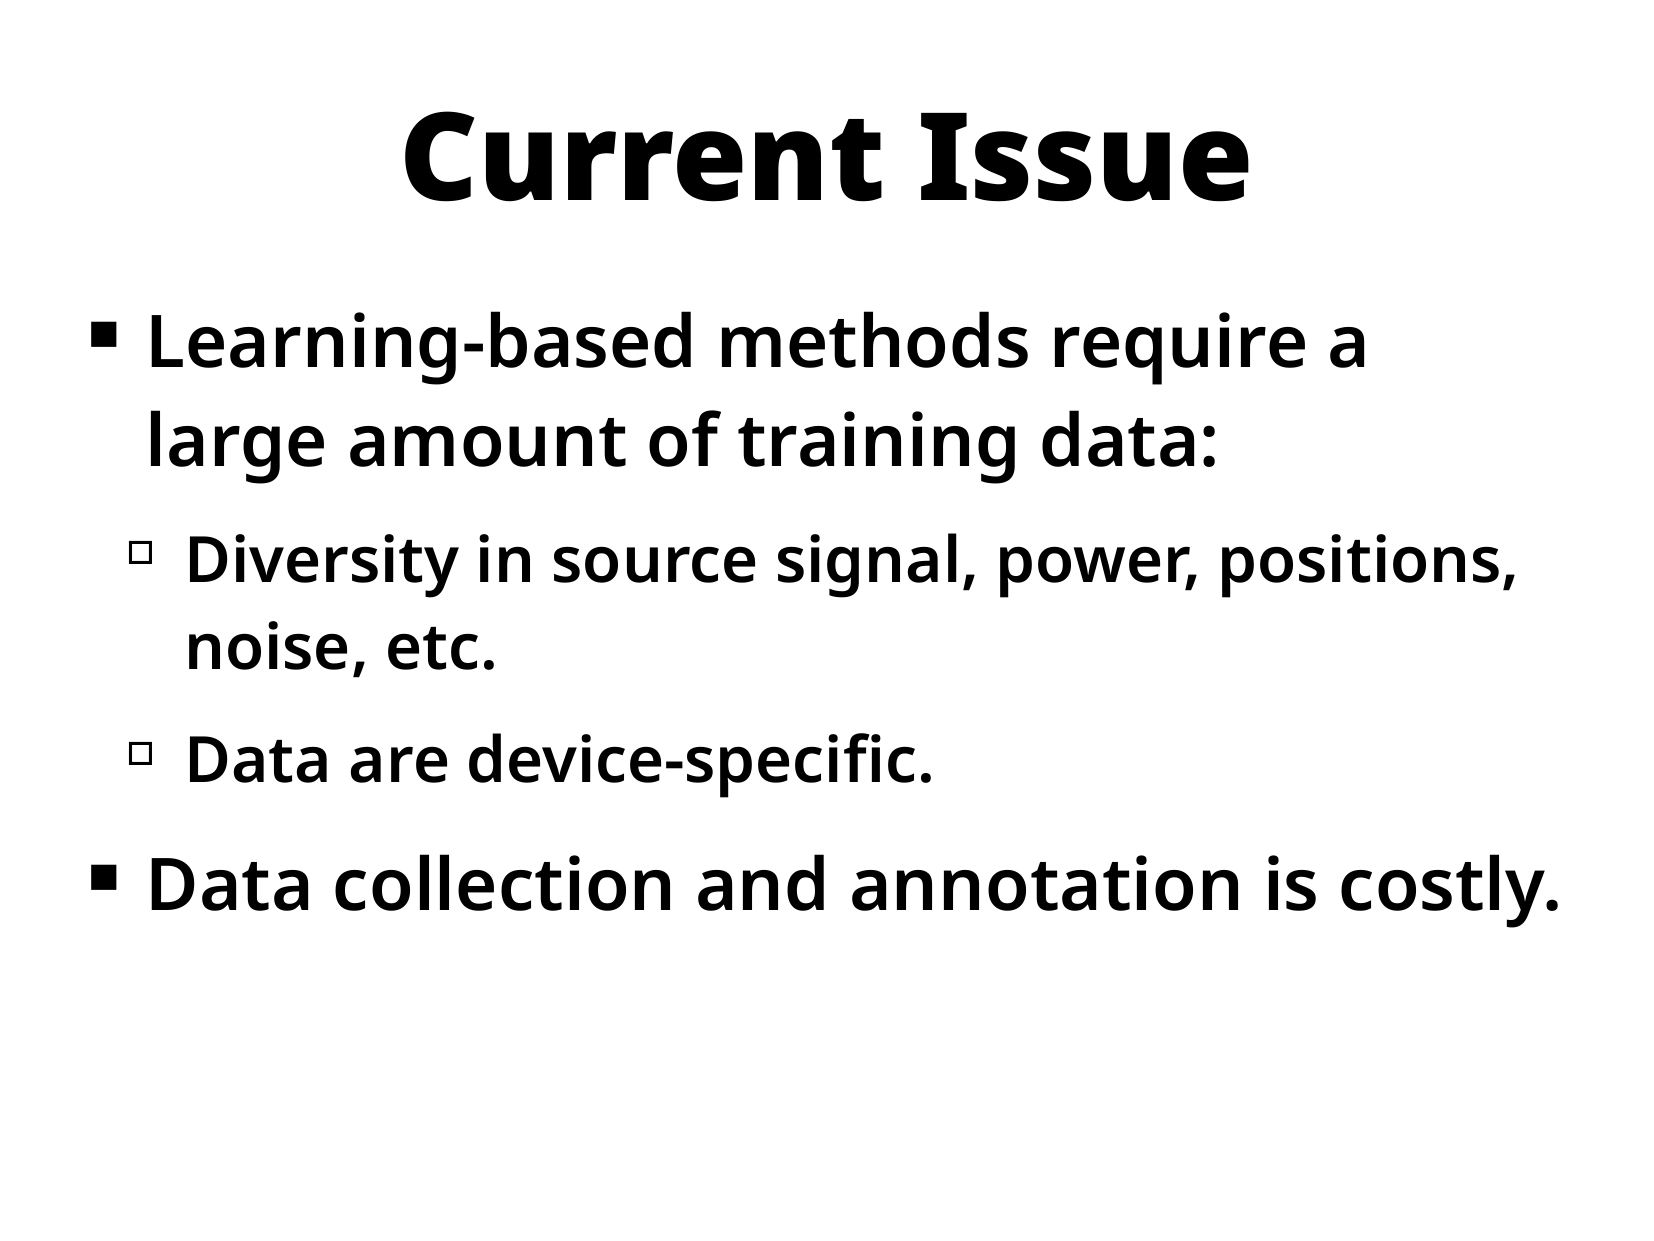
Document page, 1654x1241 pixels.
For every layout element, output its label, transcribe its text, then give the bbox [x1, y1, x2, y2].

list Learning-based methods require a large amount of training data: Diversity in source signal, power, positions, noise, etc. Data are device-specific. Data collection and annotation is costly. [82, 290, 1571, 1010]
title Current Issue [82, 49, 1571, 257]
